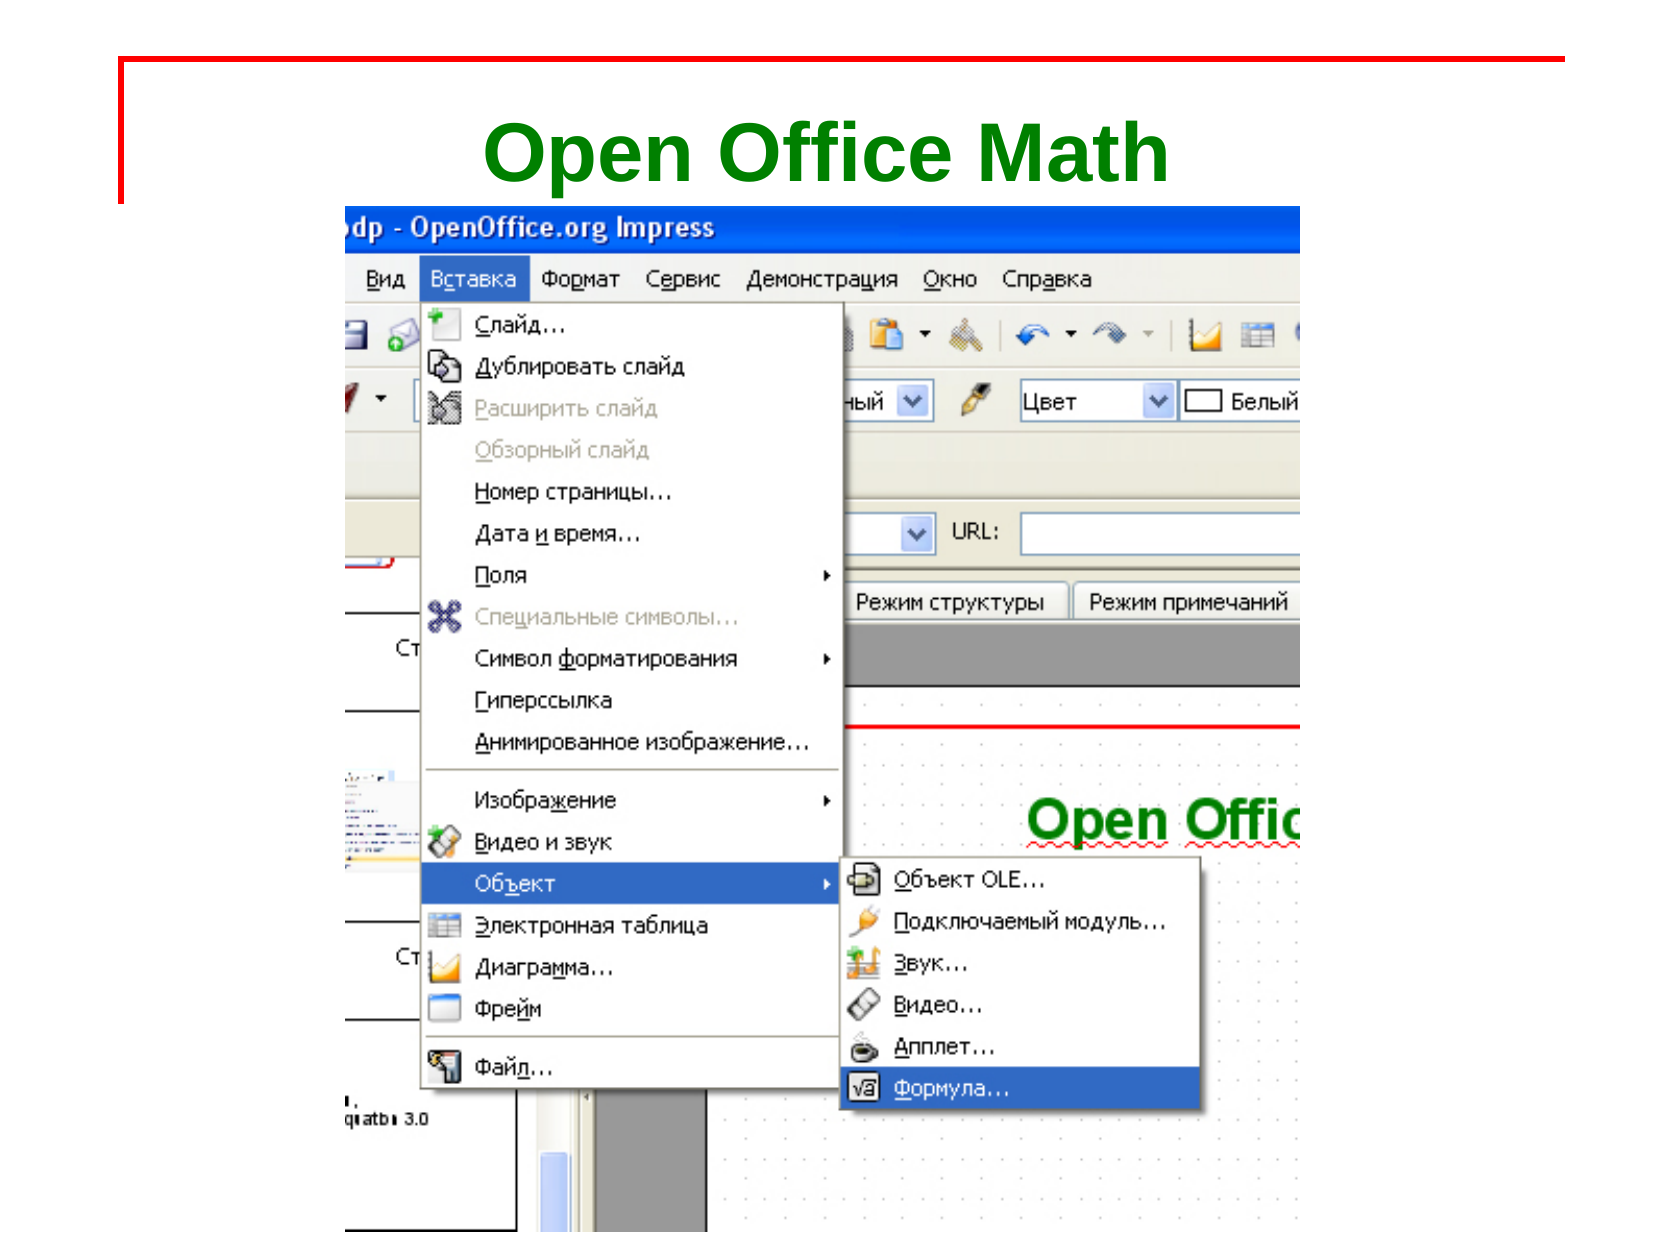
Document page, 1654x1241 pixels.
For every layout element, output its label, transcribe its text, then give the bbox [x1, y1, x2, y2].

picture [345, 206, 1300, 1232]
text_box Open Office Math [354, 98, 1300, 206]
